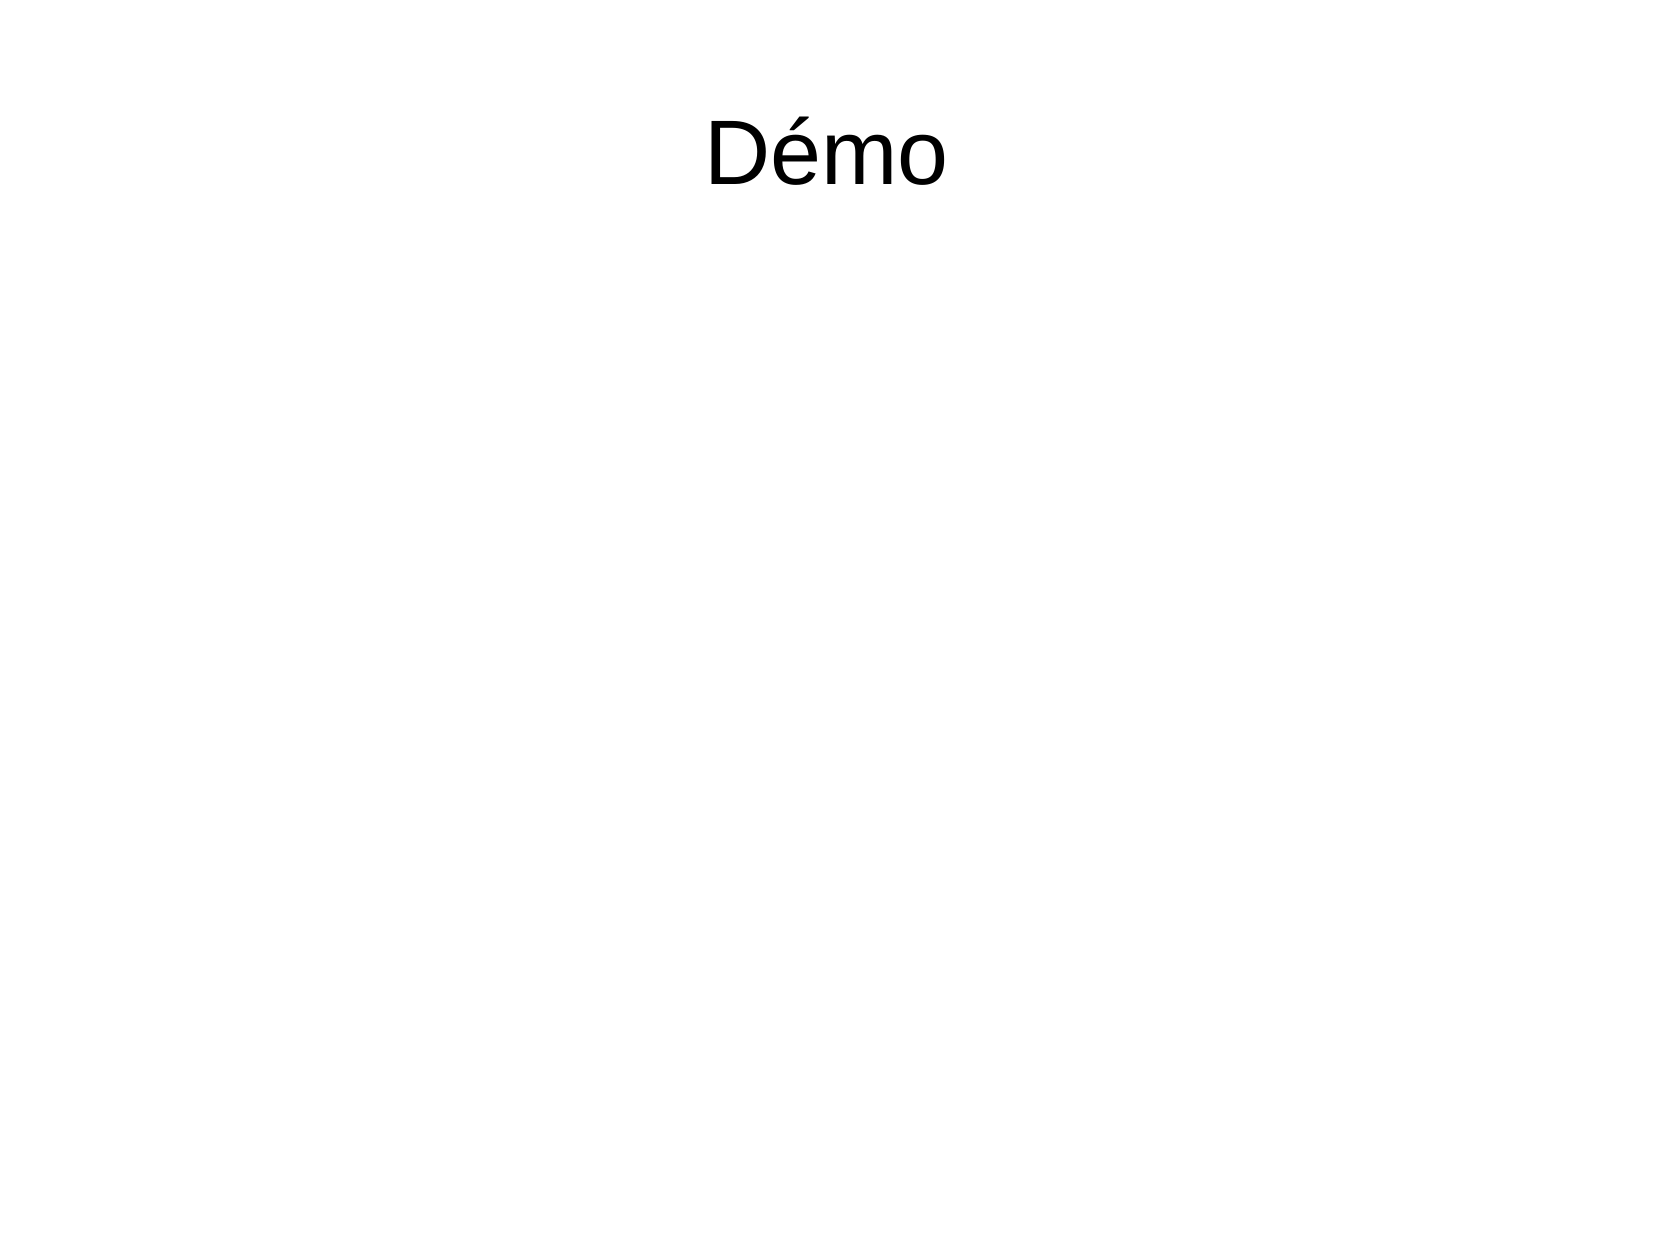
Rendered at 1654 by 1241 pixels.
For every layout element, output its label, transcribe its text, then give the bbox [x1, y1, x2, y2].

title Démo [82, 49, 1571, 257]
